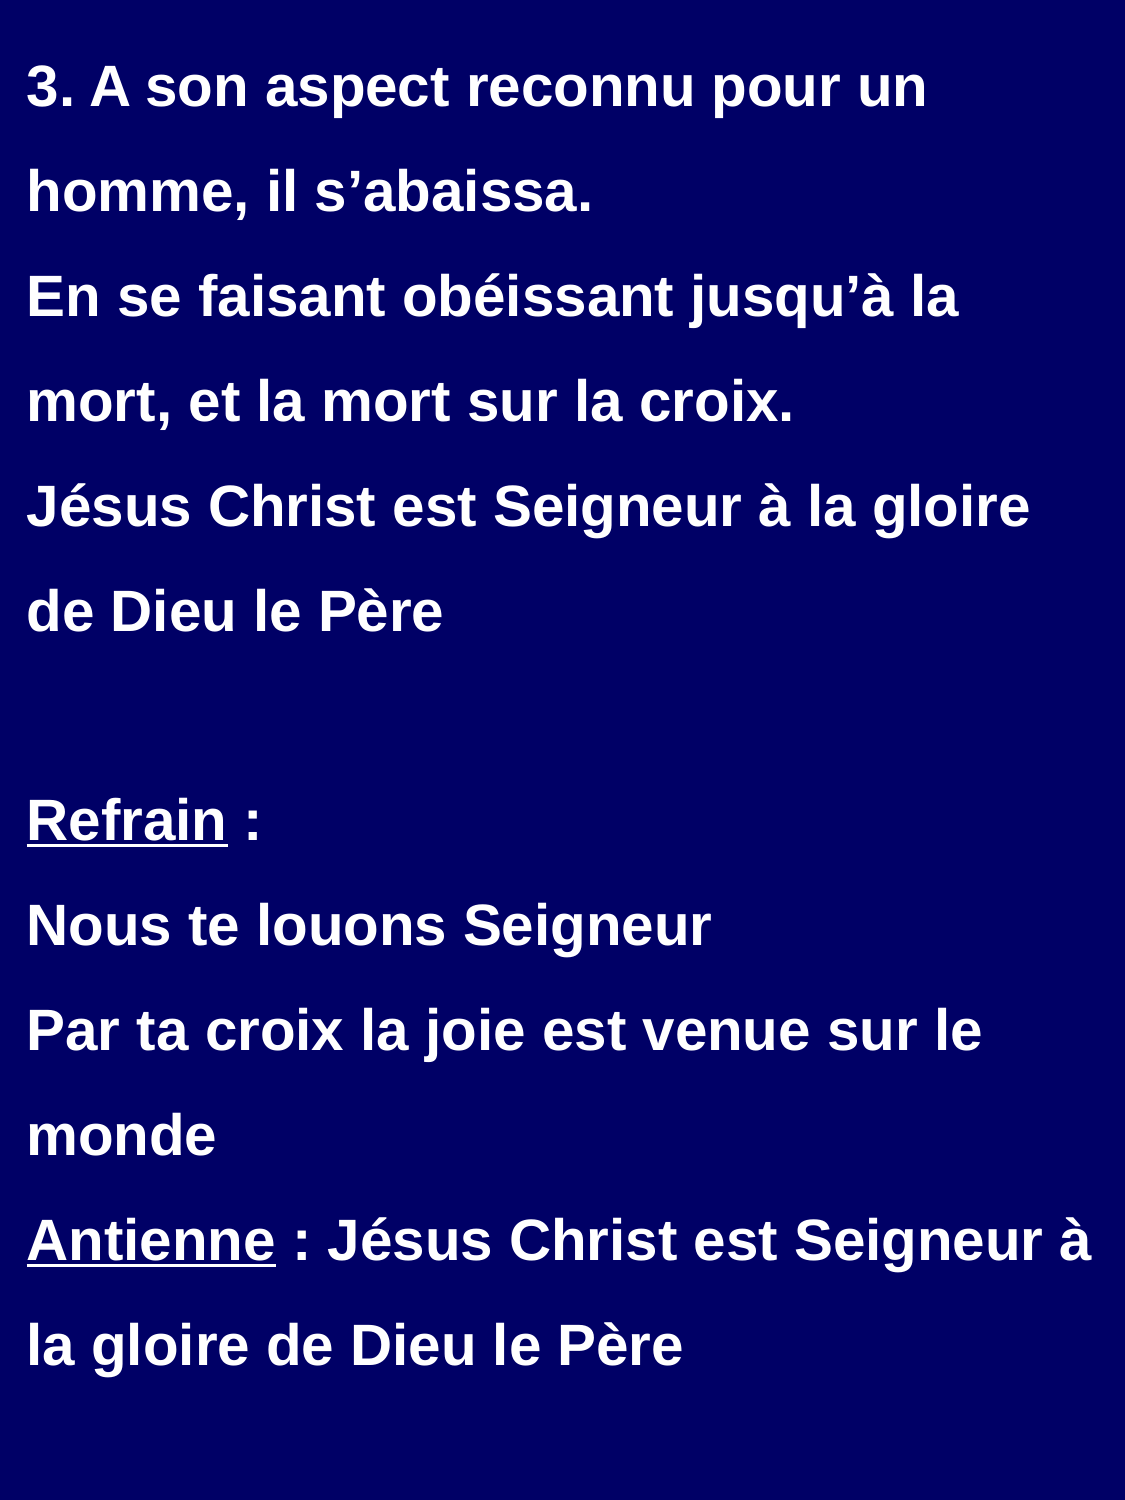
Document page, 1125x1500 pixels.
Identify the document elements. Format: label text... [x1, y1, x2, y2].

text_box 3. A son aspect reconnu pour un homme, il s’abaissa. En se faisant obéissant jusqu’à la mort, et la mort sur la croix. Jésus Christ est Seigneur à la gloire de Dieu le Père Refrain : Nous te louons Seigneur Par ta croix la joie est venue sur le monde Antienne : Jésus Christ est Seigneur à la gloire de Dieu le Père Ref : Nous te louons Seigneur Par ta croix la joie est venue sur le monde 4. C’est pourquoi Dieu l’a élevé et lui a donné le nom qui l’emporte sur tous les noms Jésus Christ est Seigneur à la gloire de Dieu le Père 5. Afin qu’ au nom de Jésus Tout genoux fléchisse au ciel sur terre, aux enfers. Et que toute langue proclame : Jésus Christ est Seigneur à la gloire de Dieu le Père Ref : Nous te louons Seigneur Par ta croix la joie est venue sur le monde Jésus Christ est Seigneur à la gloire de Dieu le Père [11, 5, 1125, 1500]
